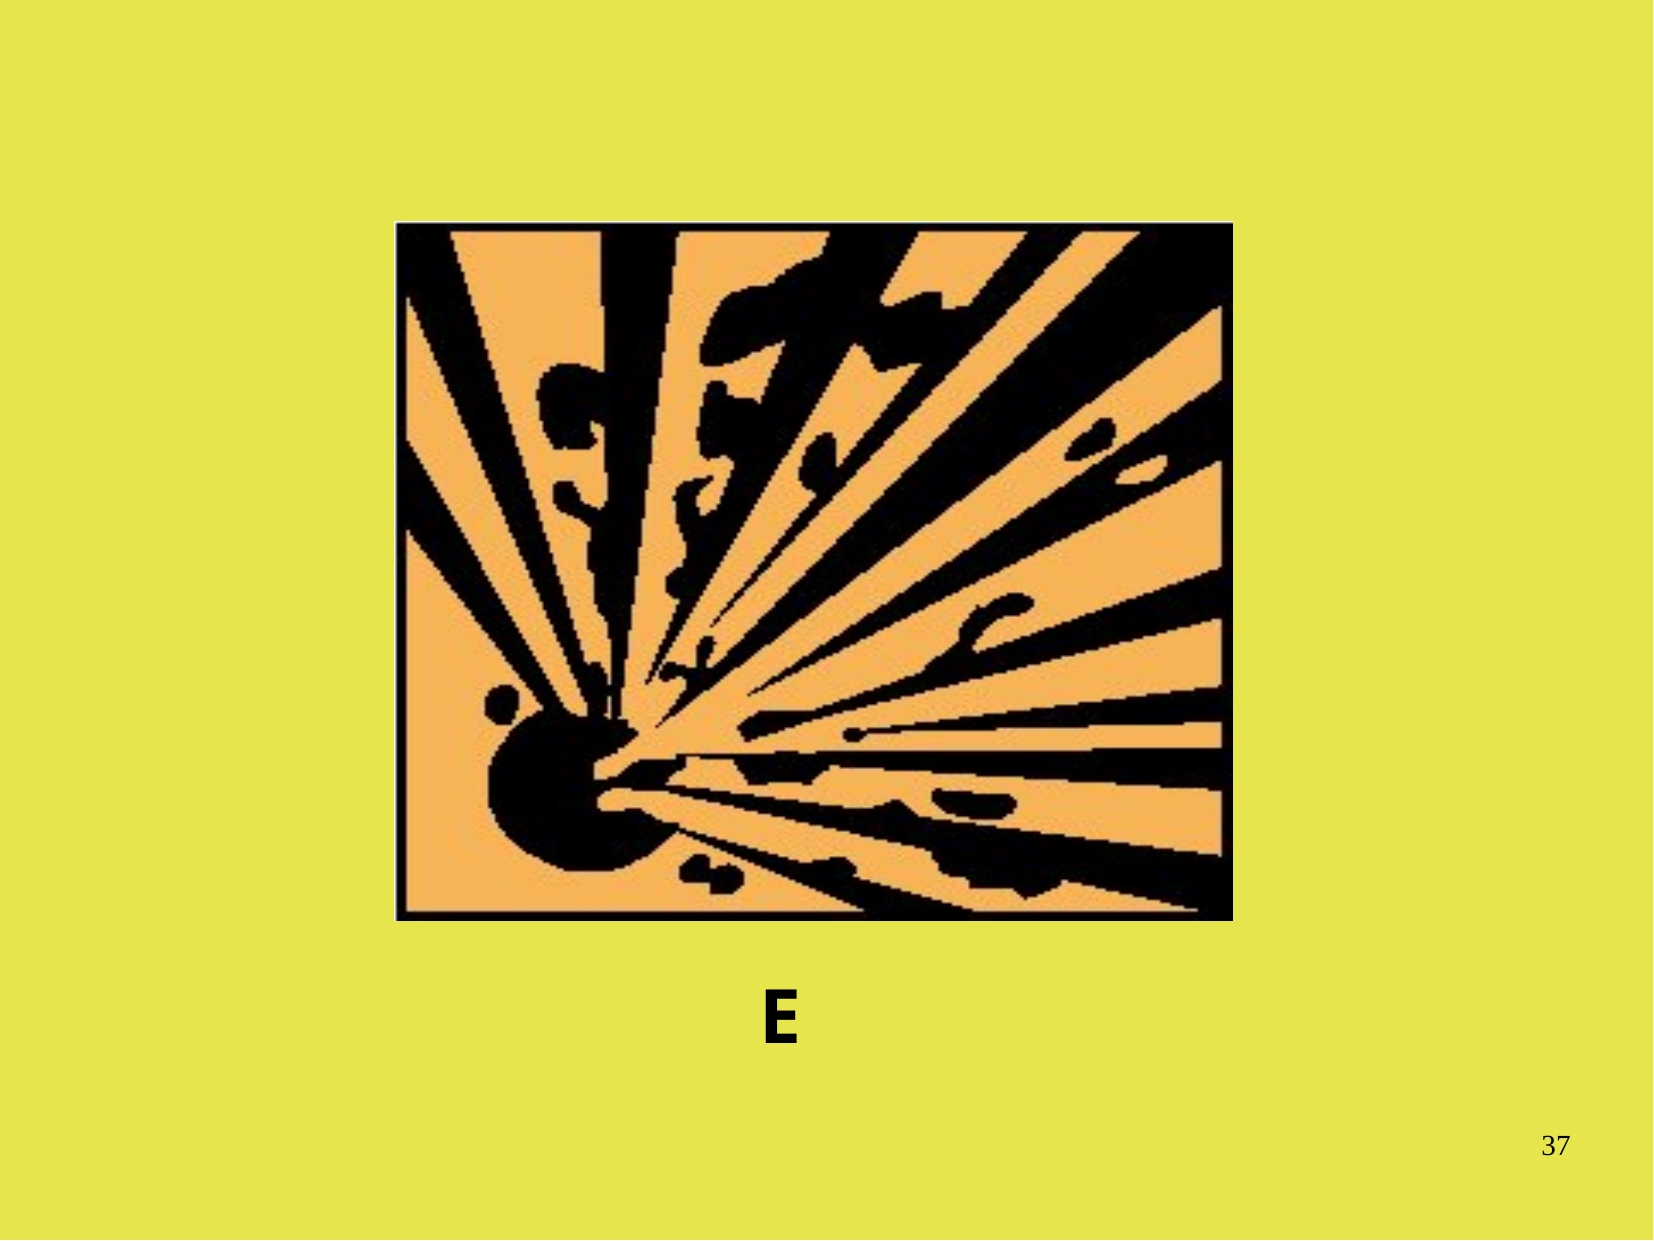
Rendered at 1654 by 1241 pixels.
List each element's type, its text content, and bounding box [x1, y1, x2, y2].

picture [394, 221, 1233, 921]
text_box E [744, 955, 855, 1076]
